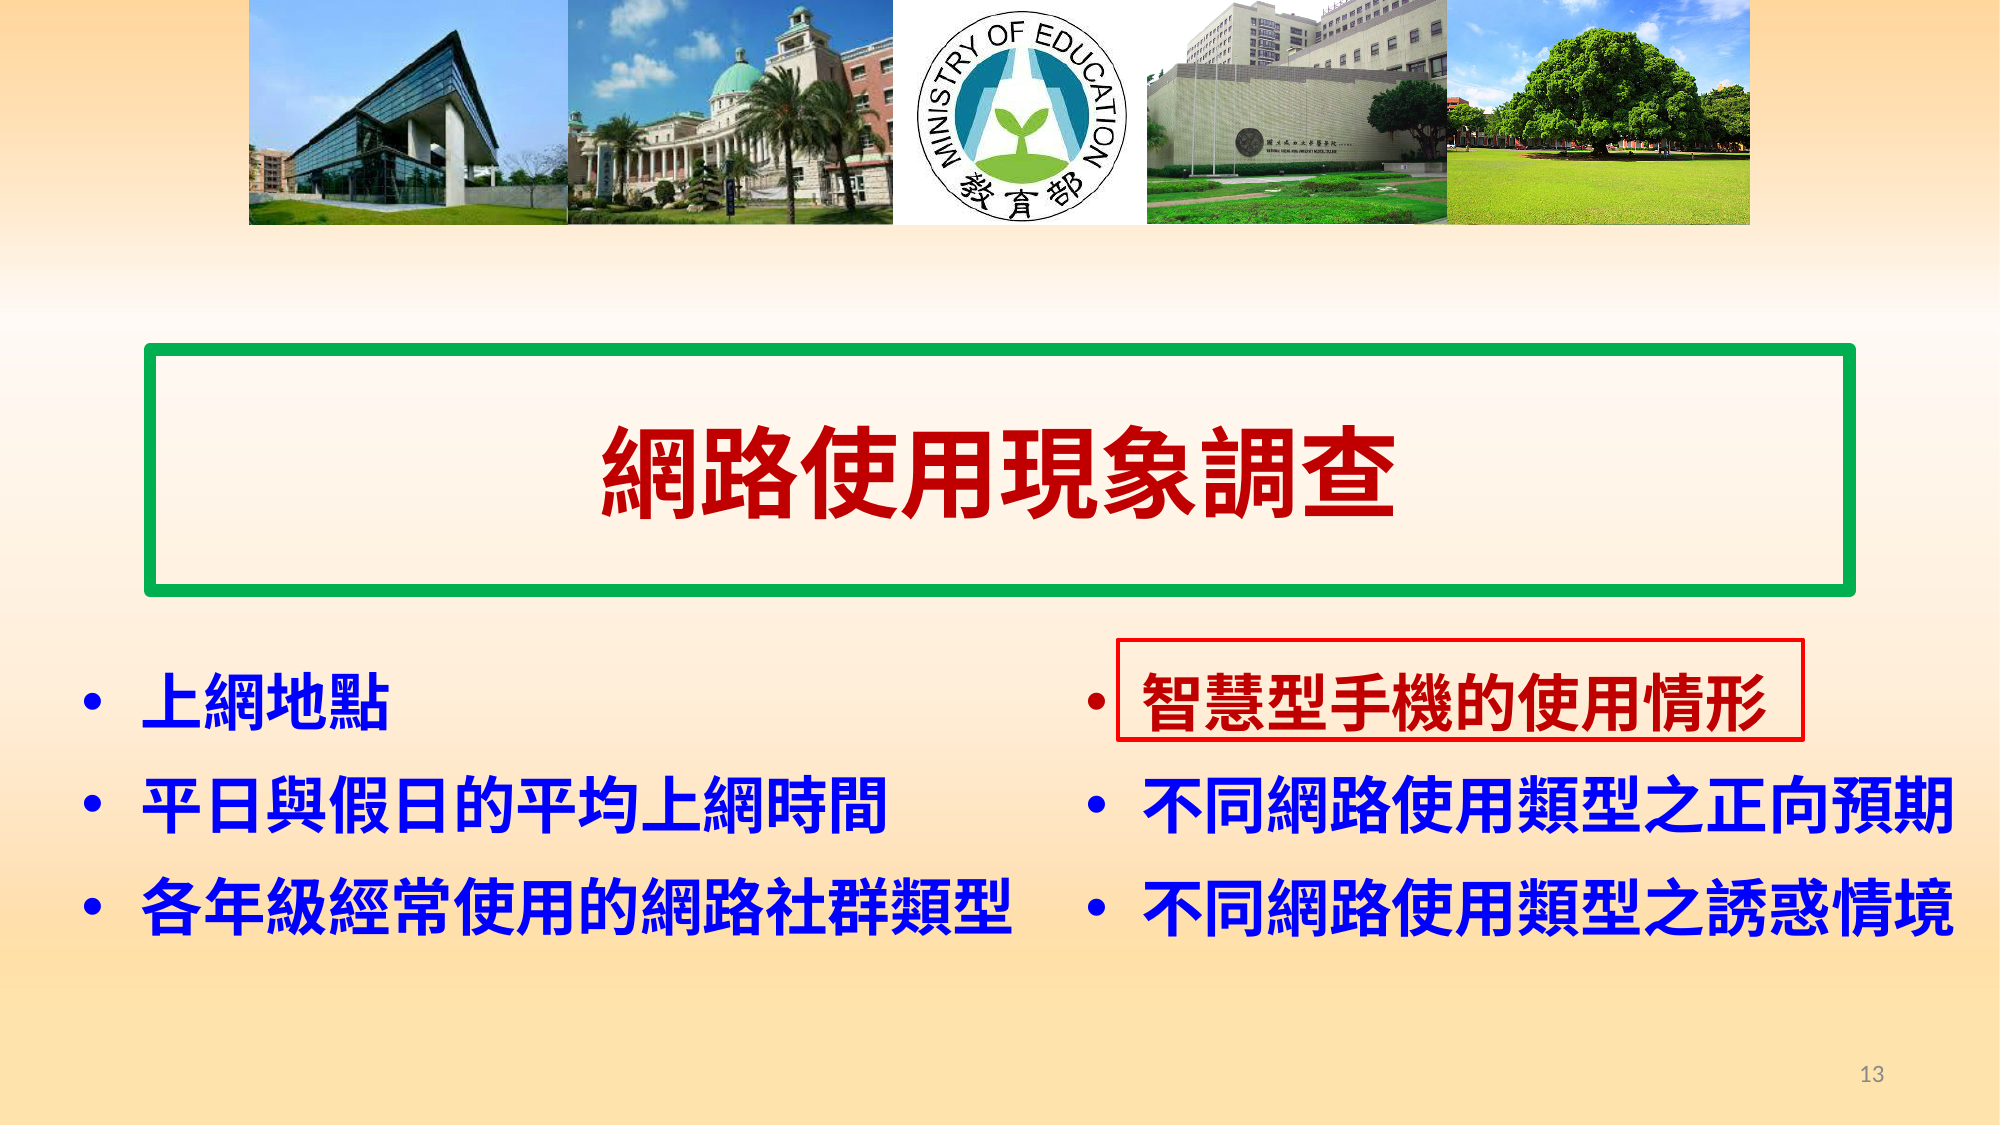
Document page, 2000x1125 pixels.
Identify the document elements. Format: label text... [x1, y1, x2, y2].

subtitle 上網地點 平日與假日的平均上網時間 各年級經常使用的網路社群類型 [66, 640, 1048, 1106]
text_box 智慧型手機的使用情形 不同網路使用類型之正向預期 不同網路使用類型之誘惑情境 [1070, 640, 2000, 1106]
title 網路使用現象調查 [150, 349, 1850, 591]
picture [0, 0, 2000, 1125]
